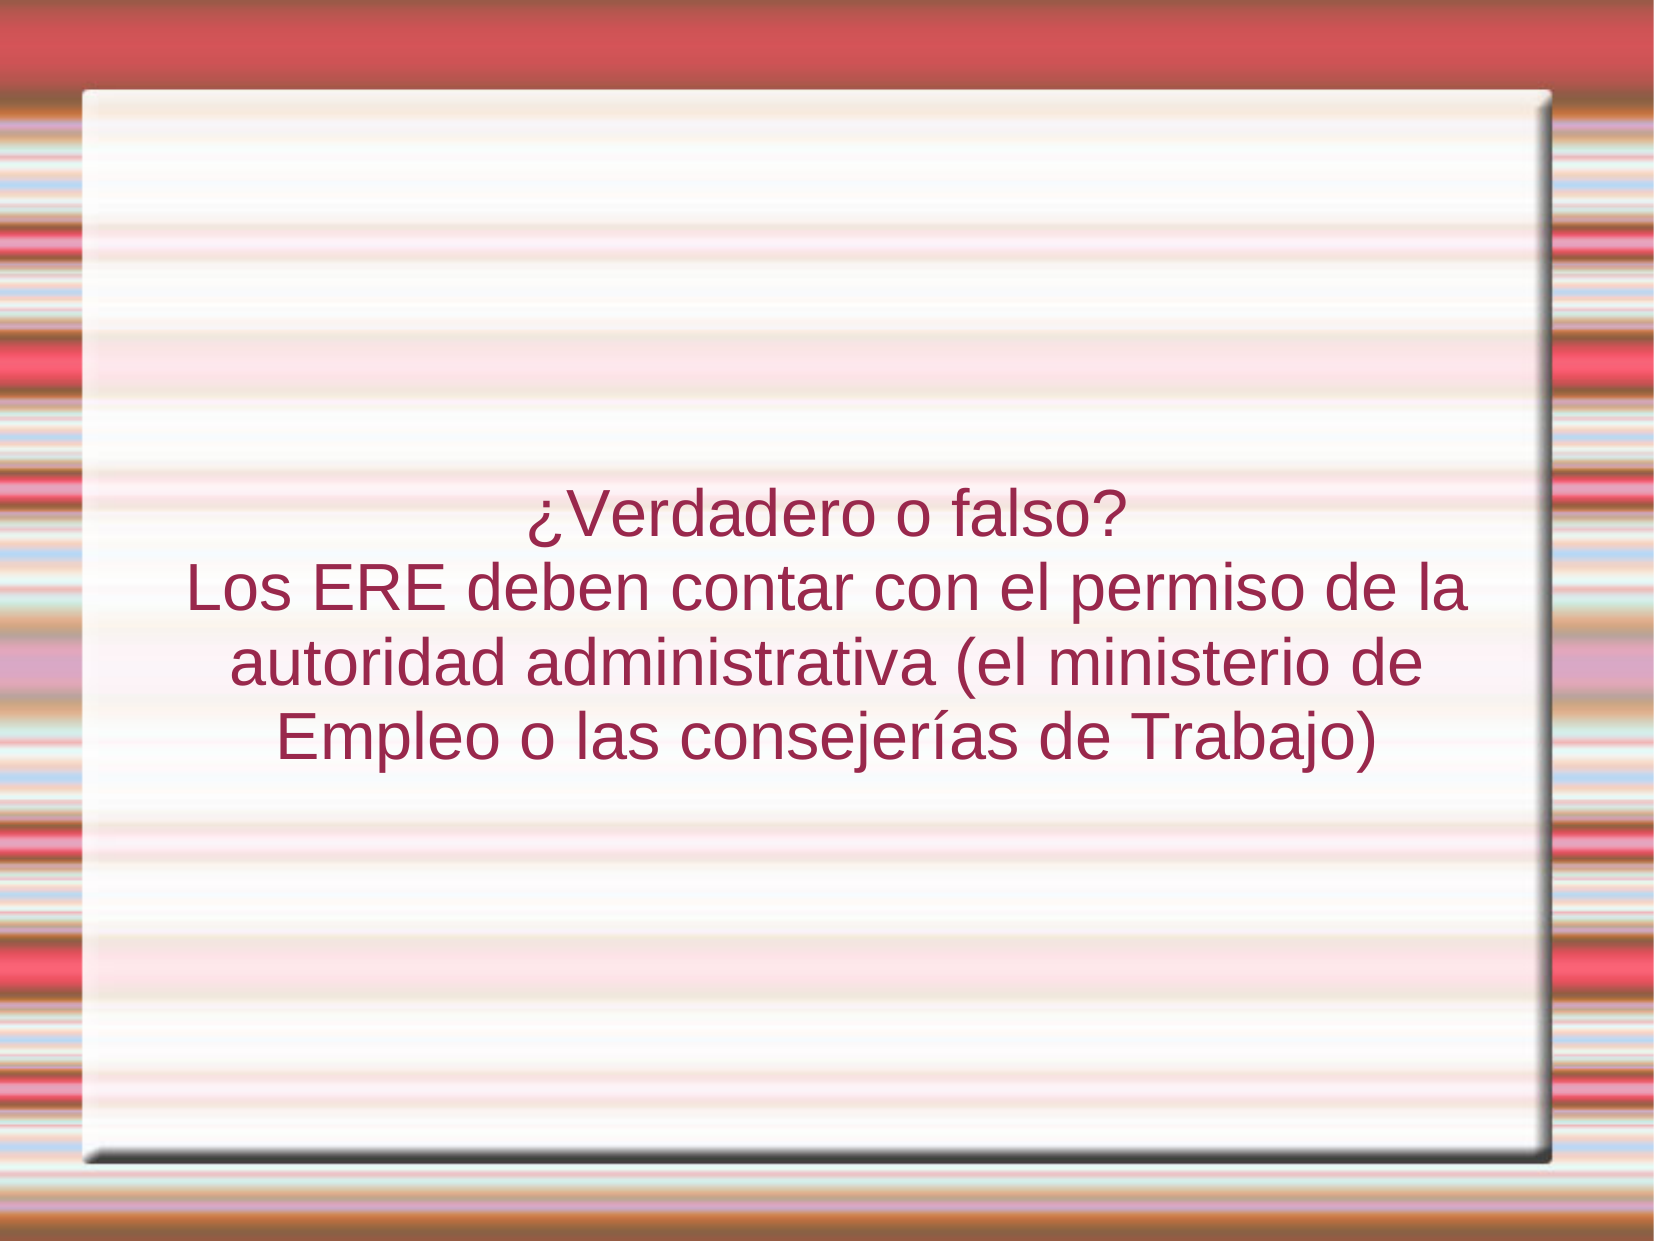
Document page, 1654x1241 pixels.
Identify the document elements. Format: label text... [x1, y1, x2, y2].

picture [0, 0, 1654, 1241]
text_box ¿Verdadero o falso? Los ERE deben contar con el permiso de la autoridad administrativa (el ministerio de Empleo o las consejerías de Trabajo) [121, 114, 1534, 1133]
